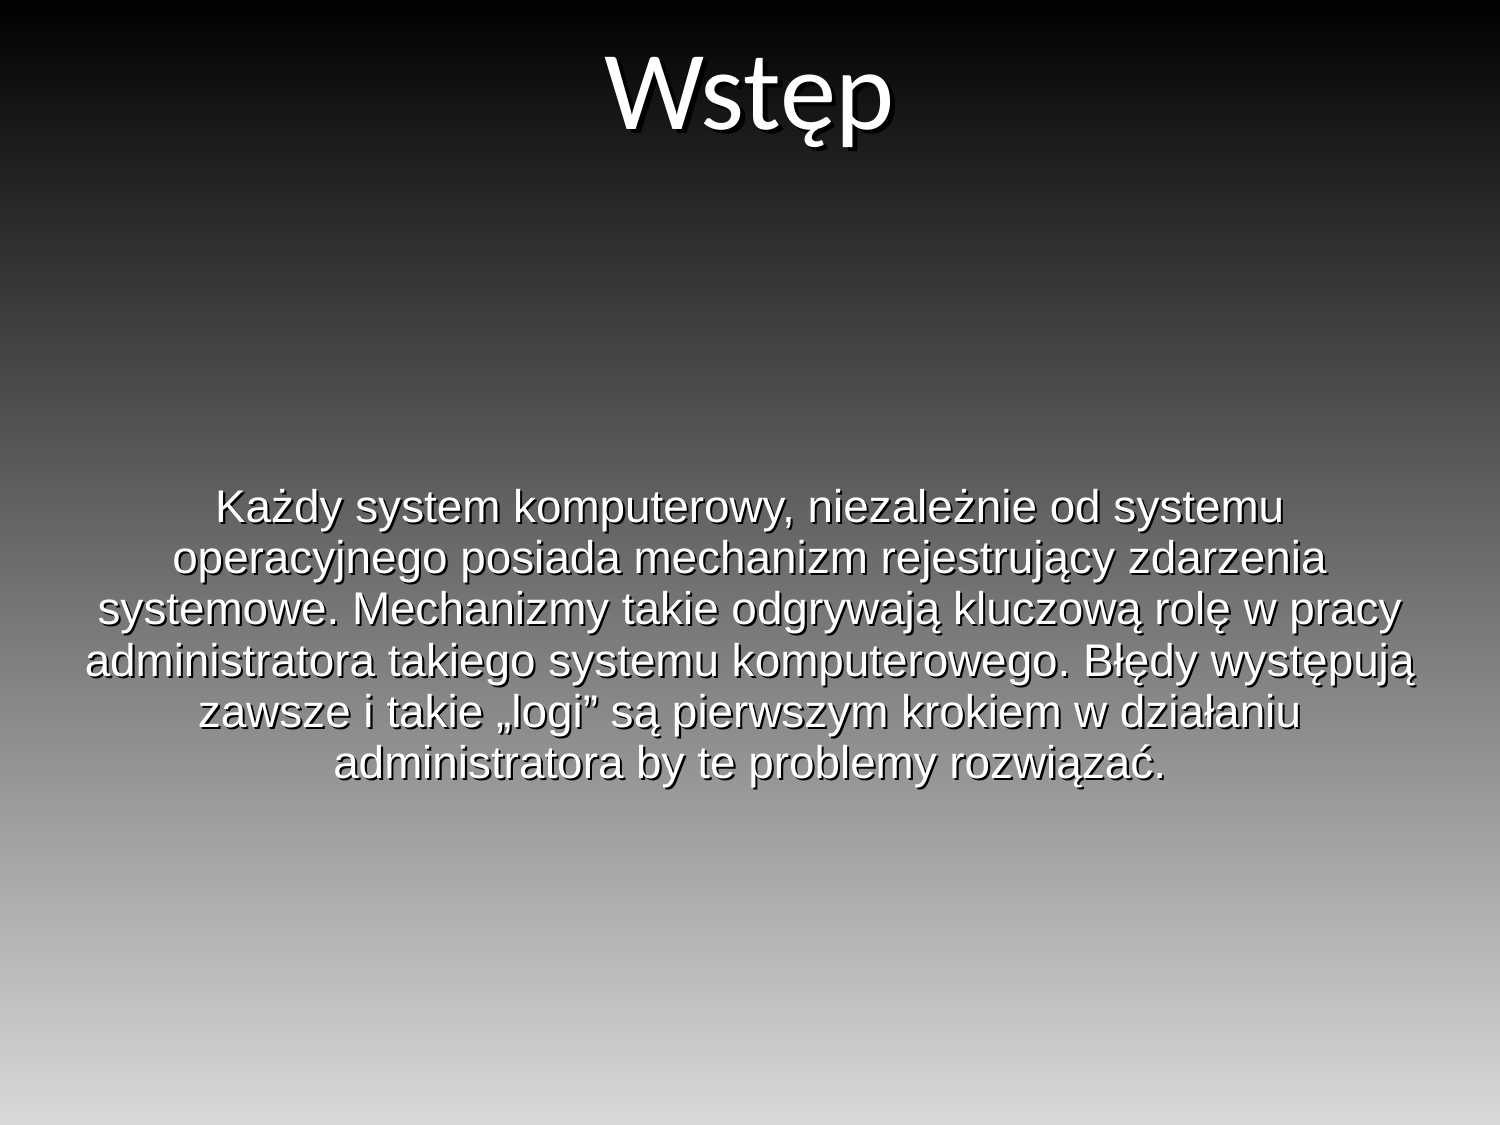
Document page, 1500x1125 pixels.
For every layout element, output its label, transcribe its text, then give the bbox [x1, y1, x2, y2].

title Wstęp [75, 33, 1425, 244]
subtitle Każdy system komputerowy, niezależnie od systemu operacyjnego posiada mechanizm rejestrujący zdarzenia systemowe. Mechanizmy takie odgrywają kluczową rolę w pracy administratora takiego systemu komputerowego. Błędy występują zawsze i takie „logi” są pierwszym krokiem w działaniu administratora by te problemy rozwiązać. [75, 270, 1425, 999]
